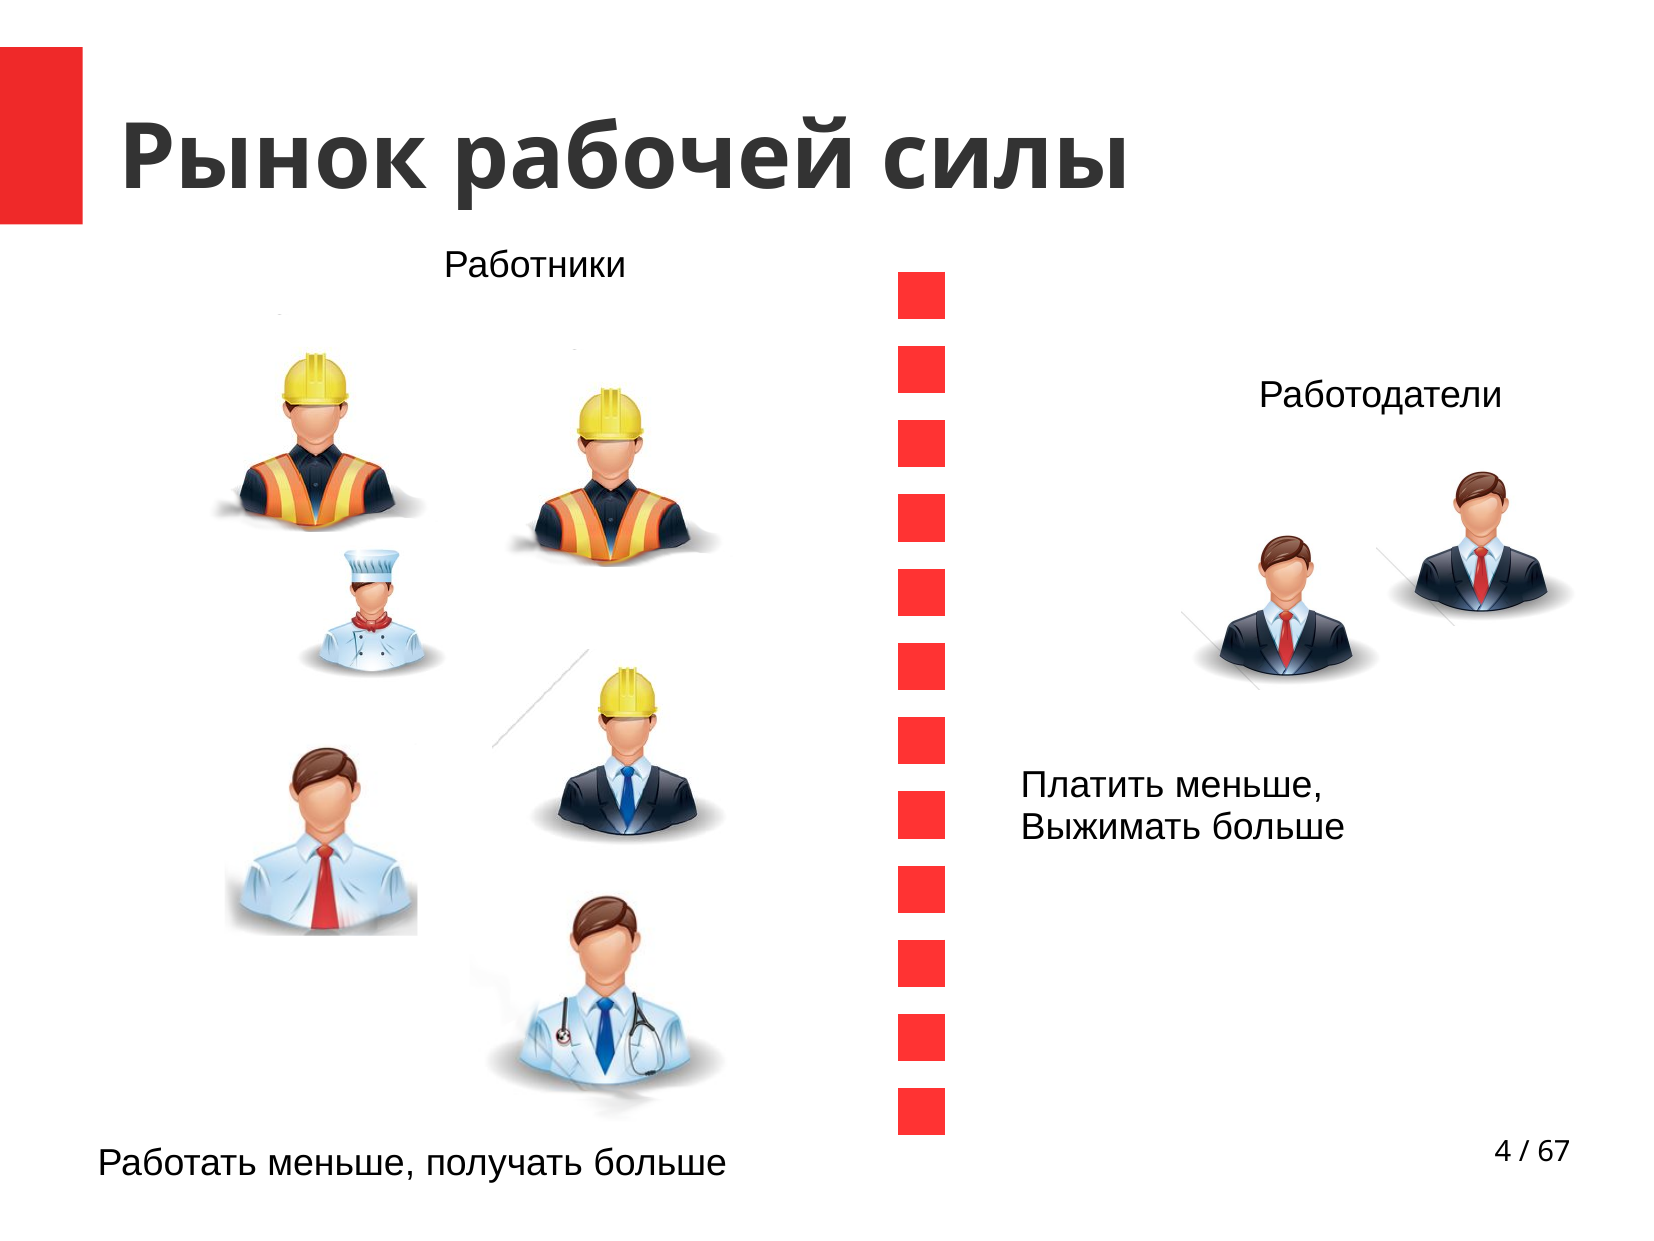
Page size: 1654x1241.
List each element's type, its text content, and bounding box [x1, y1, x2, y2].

picture [1181, 455, 1583, 690]
text_box Работодатели [1243, 366, 1518, 423]
text_box Платить меньше, Выжимать больше [1005, 755, 1371, 855]
picture [164, 312, 733, 686]
text_box Работать меньше, получать больше [82, 1133, 745, 1200]
picture [165, 649, 745, 1133]
text_box Работники [429, 236, 642, 294]
title Рынок рабочей силы [118, 49, 1571, 257]
